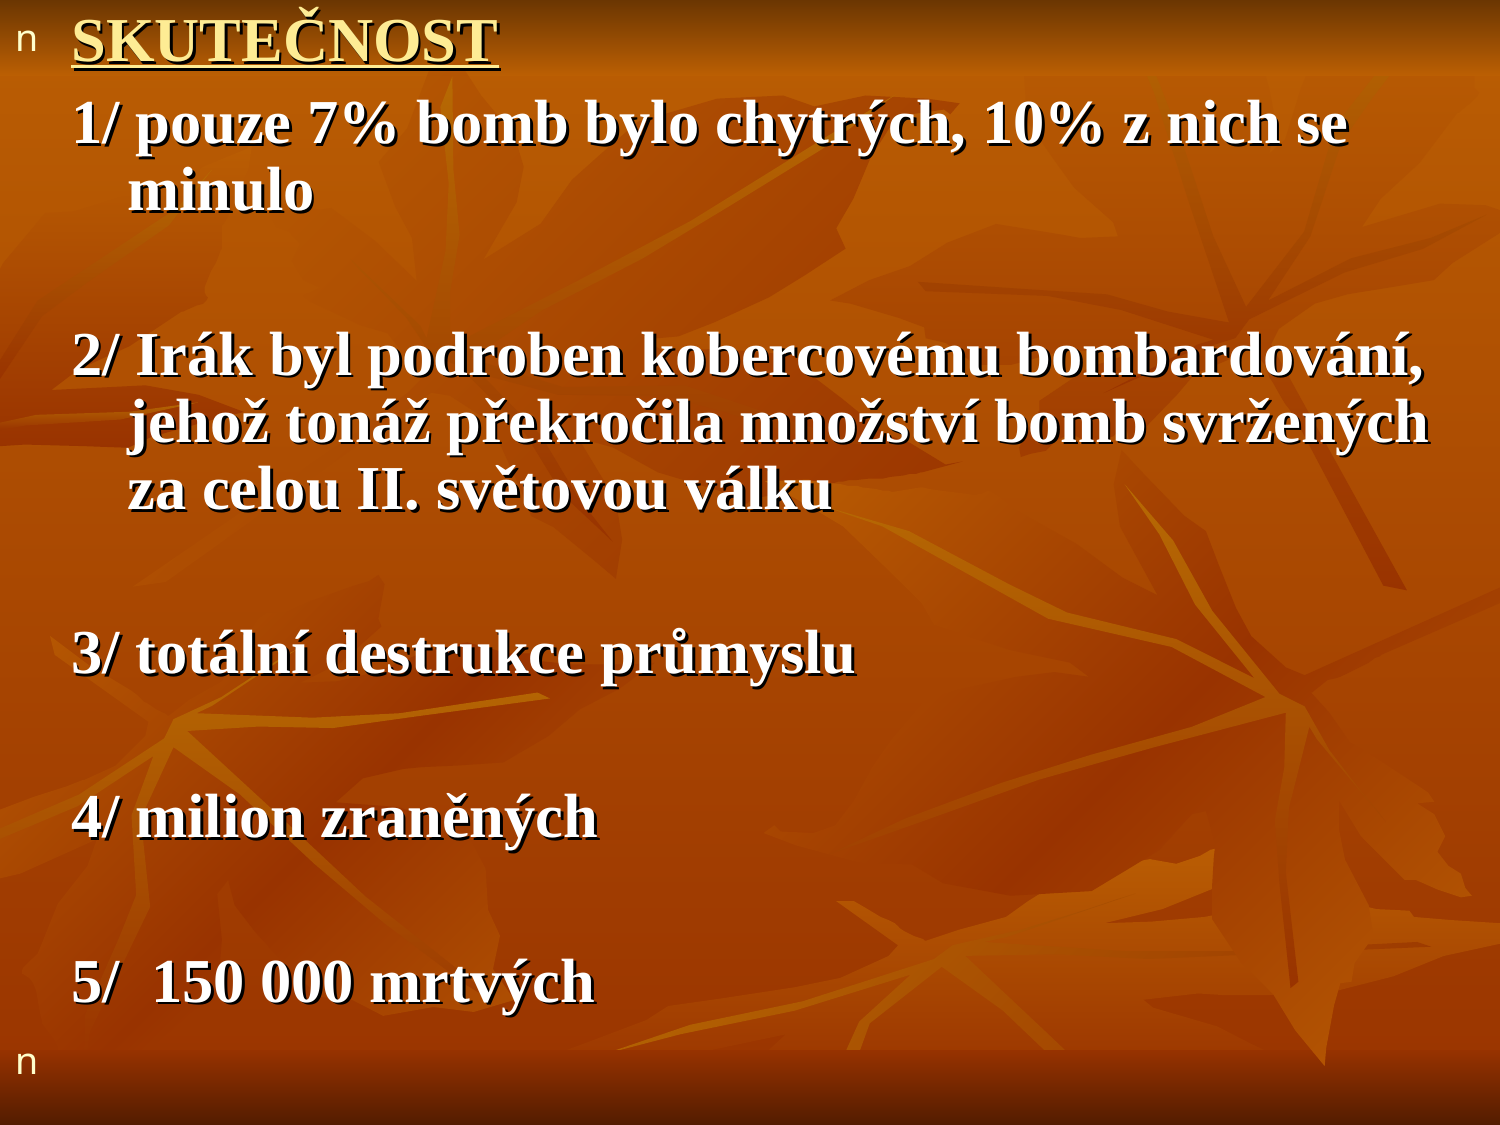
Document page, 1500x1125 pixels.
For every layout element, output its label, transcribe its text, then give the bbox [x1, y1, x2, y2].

list SKUTEČNOST 1/ pouze 7% bomb bylo chytrých, 10% z nich se minulo 2/ Irák byl podroben kobercovému bombardování, jehož tonáž překročila množství bomb svržených za celou II. světovou válku 3/ totální destrukce průmyslu 4/ milion zraněných 5/ 150 000 mrtvých [0, 0, 1500, 1125]
